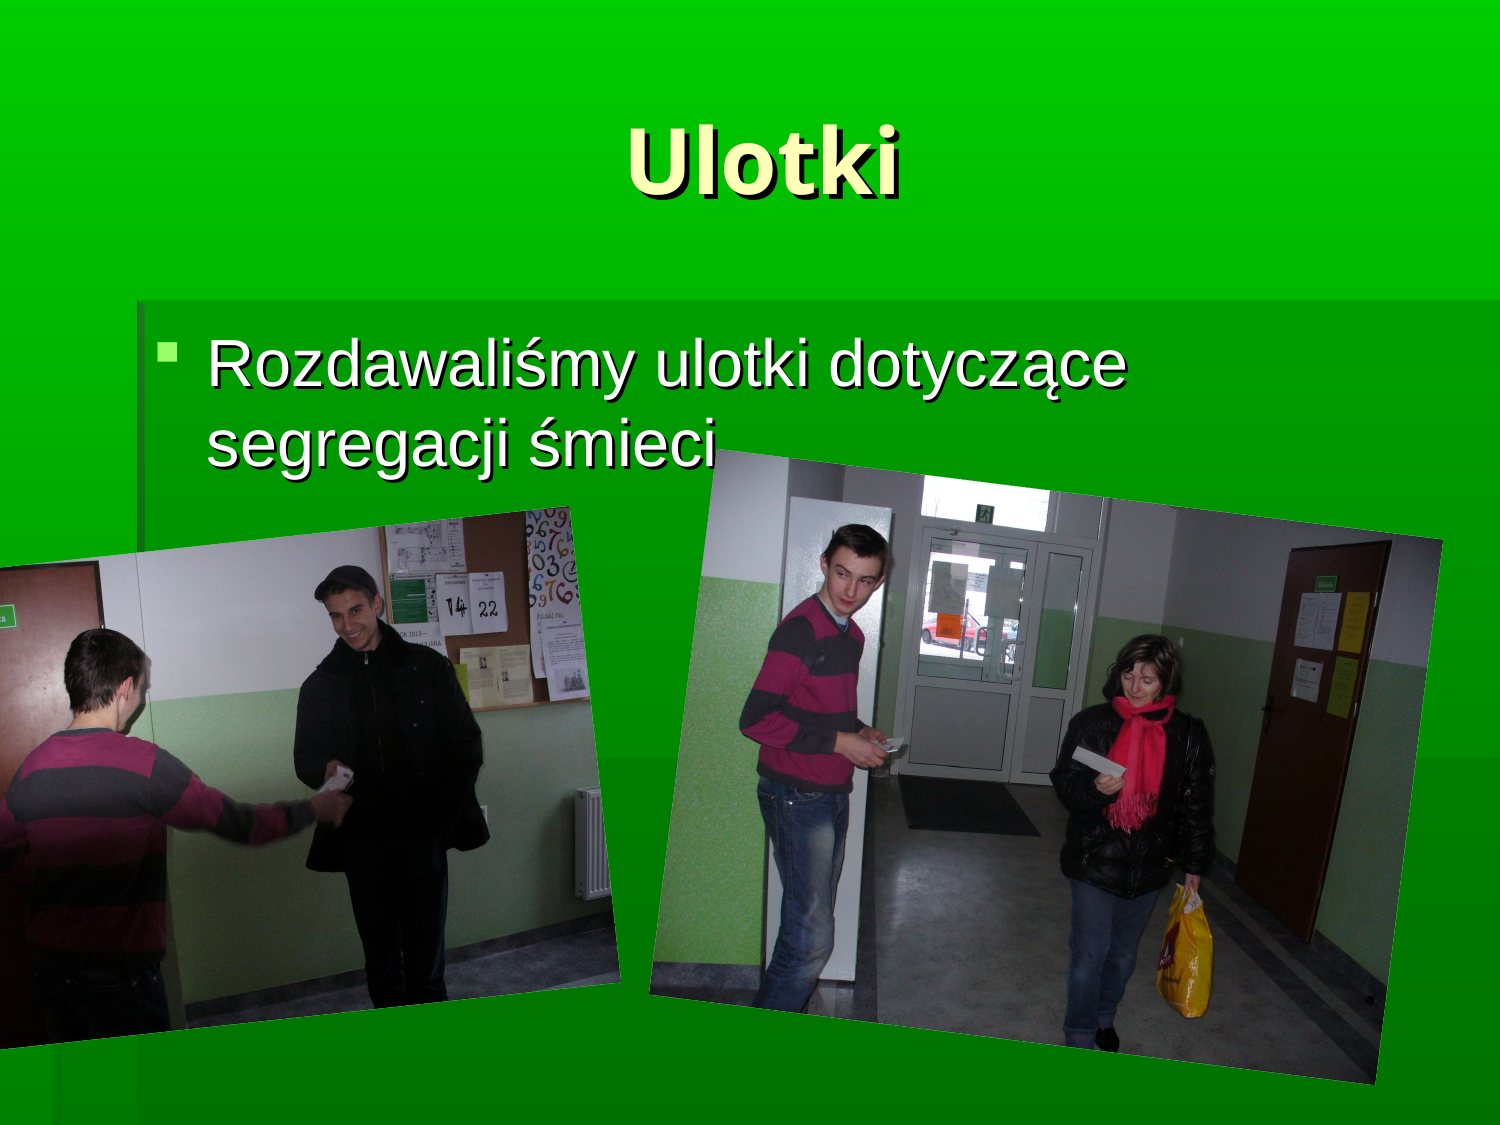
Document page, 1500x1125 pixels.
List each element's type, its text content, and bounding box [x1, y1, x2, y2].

picture [648, 448, 1443, 1085]
list Rozdawaliśmy ulotki dotyczące segregacji śmieci. [137, 312, 1451, 1000]
title Ulotki [75, 40, 1451, 276]
picture [0, 505, 621, 1049]
